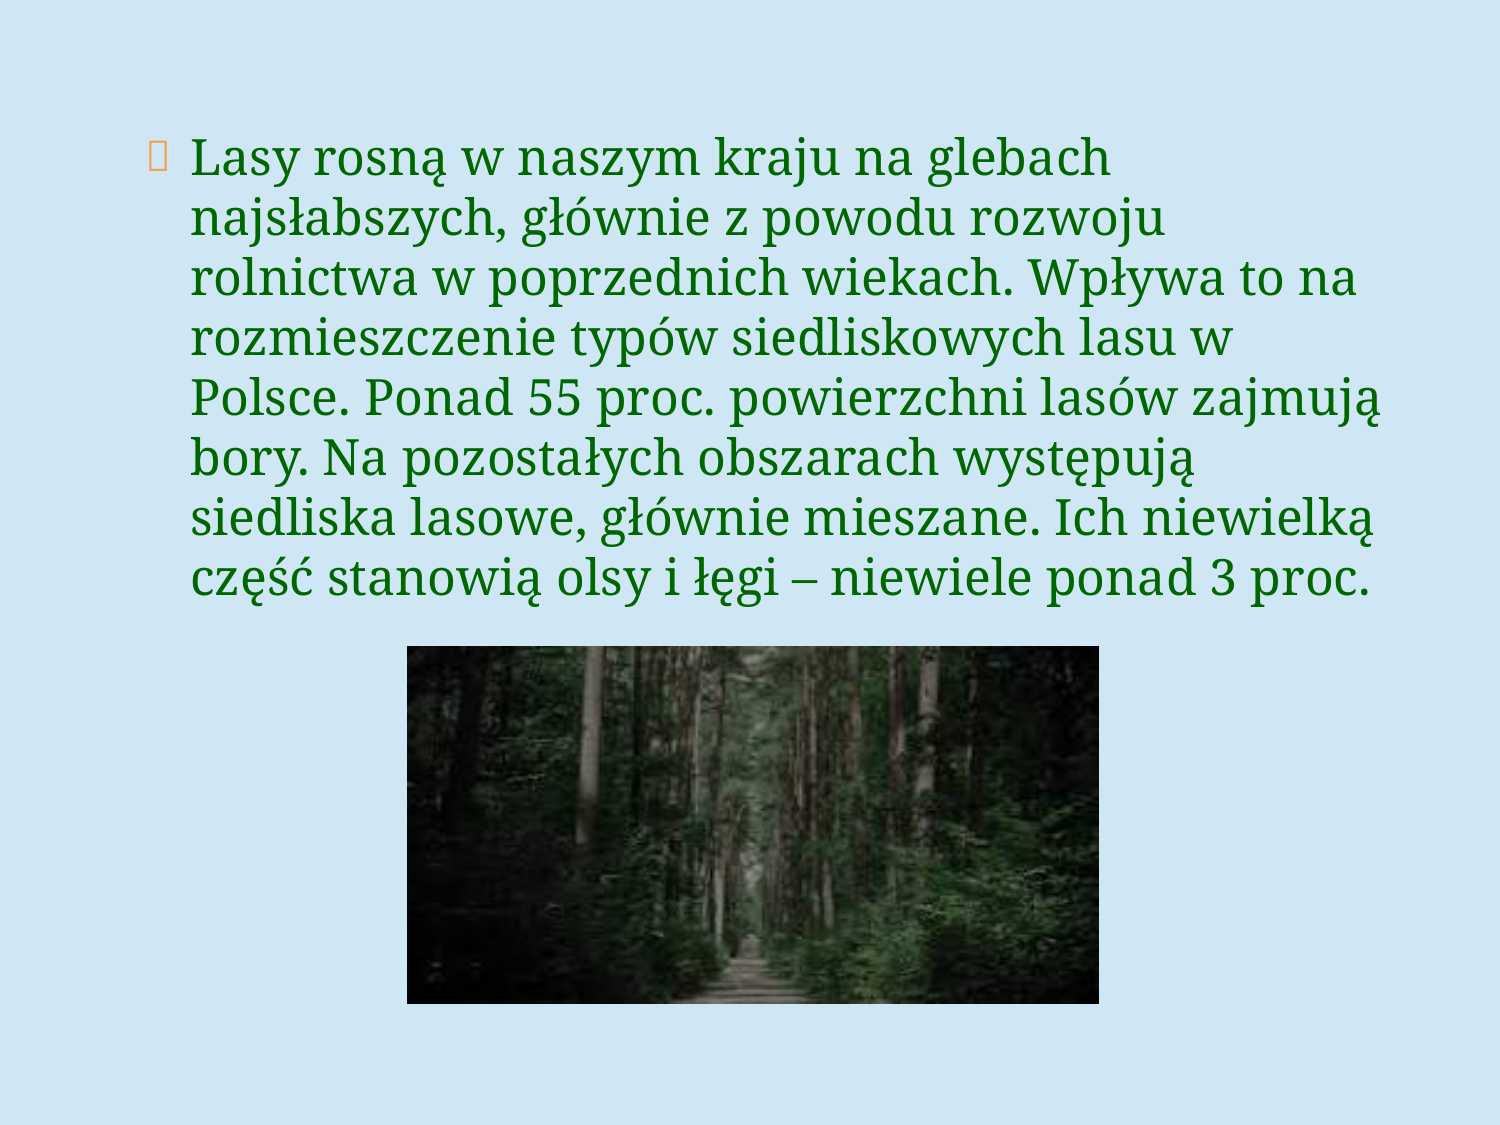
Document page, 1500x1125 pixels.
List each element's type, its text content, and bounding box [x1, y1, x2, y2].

list Lasy rosną w naszym kraju na glebach najsłabszych, głównie z powodu rozwoju rolnictwa w poprzednich wiekach. Wpływa to na rozmieszczenie typów siedliskowych lasu w Polsce. Ponad 55 proc. powierzchni lasów zajmują bory. Na pozostałych obszarach występują siedliska lasowe, głównie mieszane. Ich niewielką część stanowią olsy i łęgi – niewiele ponad 3 proc. [130, 225, 1406, 542]
picture [407, 646, 1099, 1004]
title [75, 24, 1425, 225]
